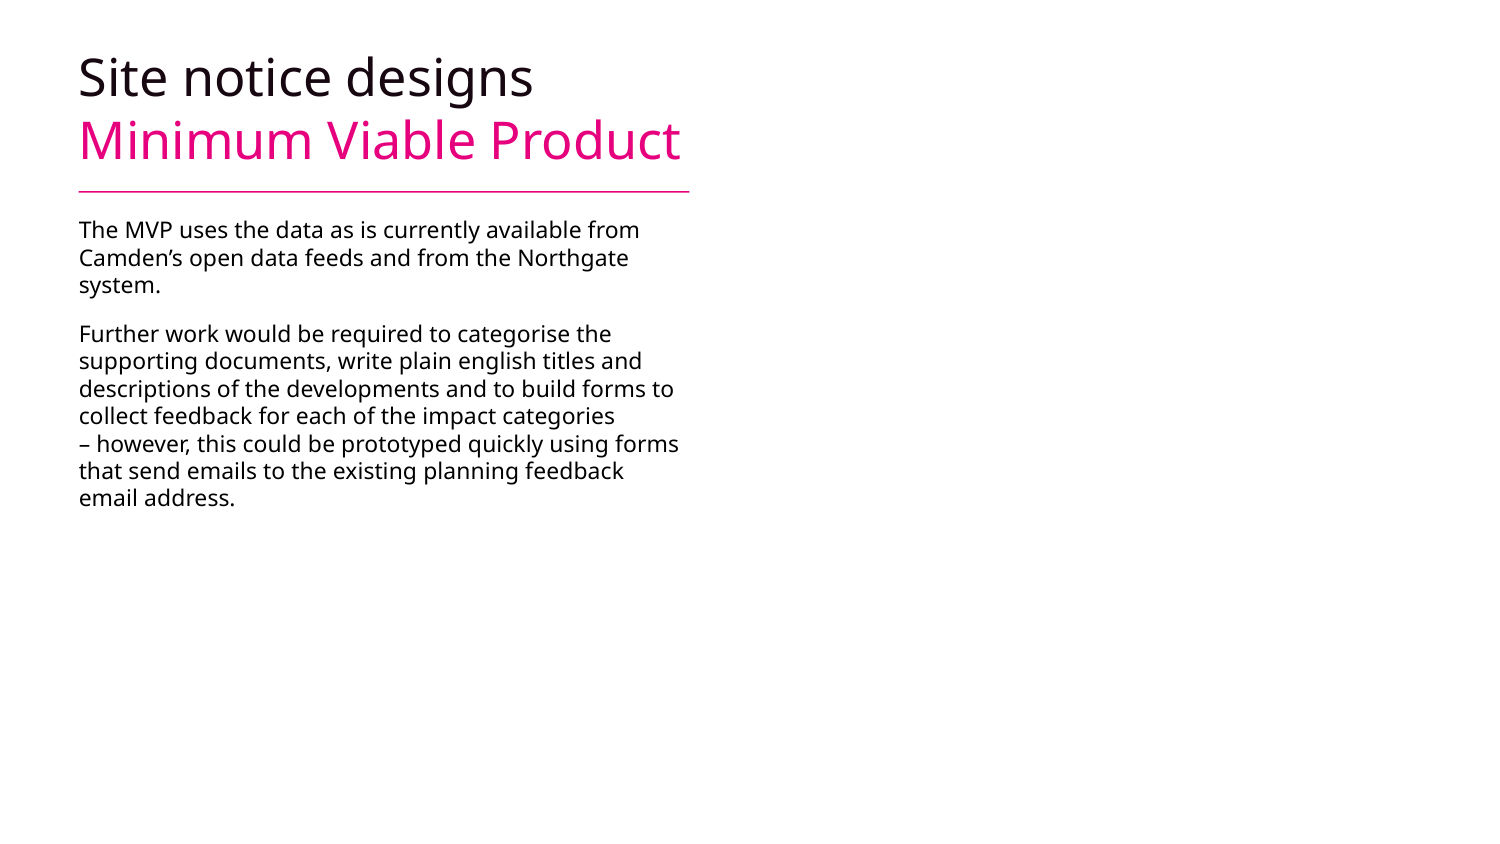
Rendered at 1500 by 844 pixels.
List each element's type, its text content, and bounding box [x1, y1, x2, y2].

text_box Site notice designs Minimum Viable Product [78, 44, 1155, 216]
text_box The MVP uses the data as is currently available from Camden’s open data feeds and from the Northgate system. Further work would be required to categorise the supporting documents, write plain english titles and descriptions of the developments and to build forms to collect feedback for each of the impact categories – however, this could be prototyped quickly using forms that send emails to the existing planning feedback email address. [78, 216, 690, 512]
